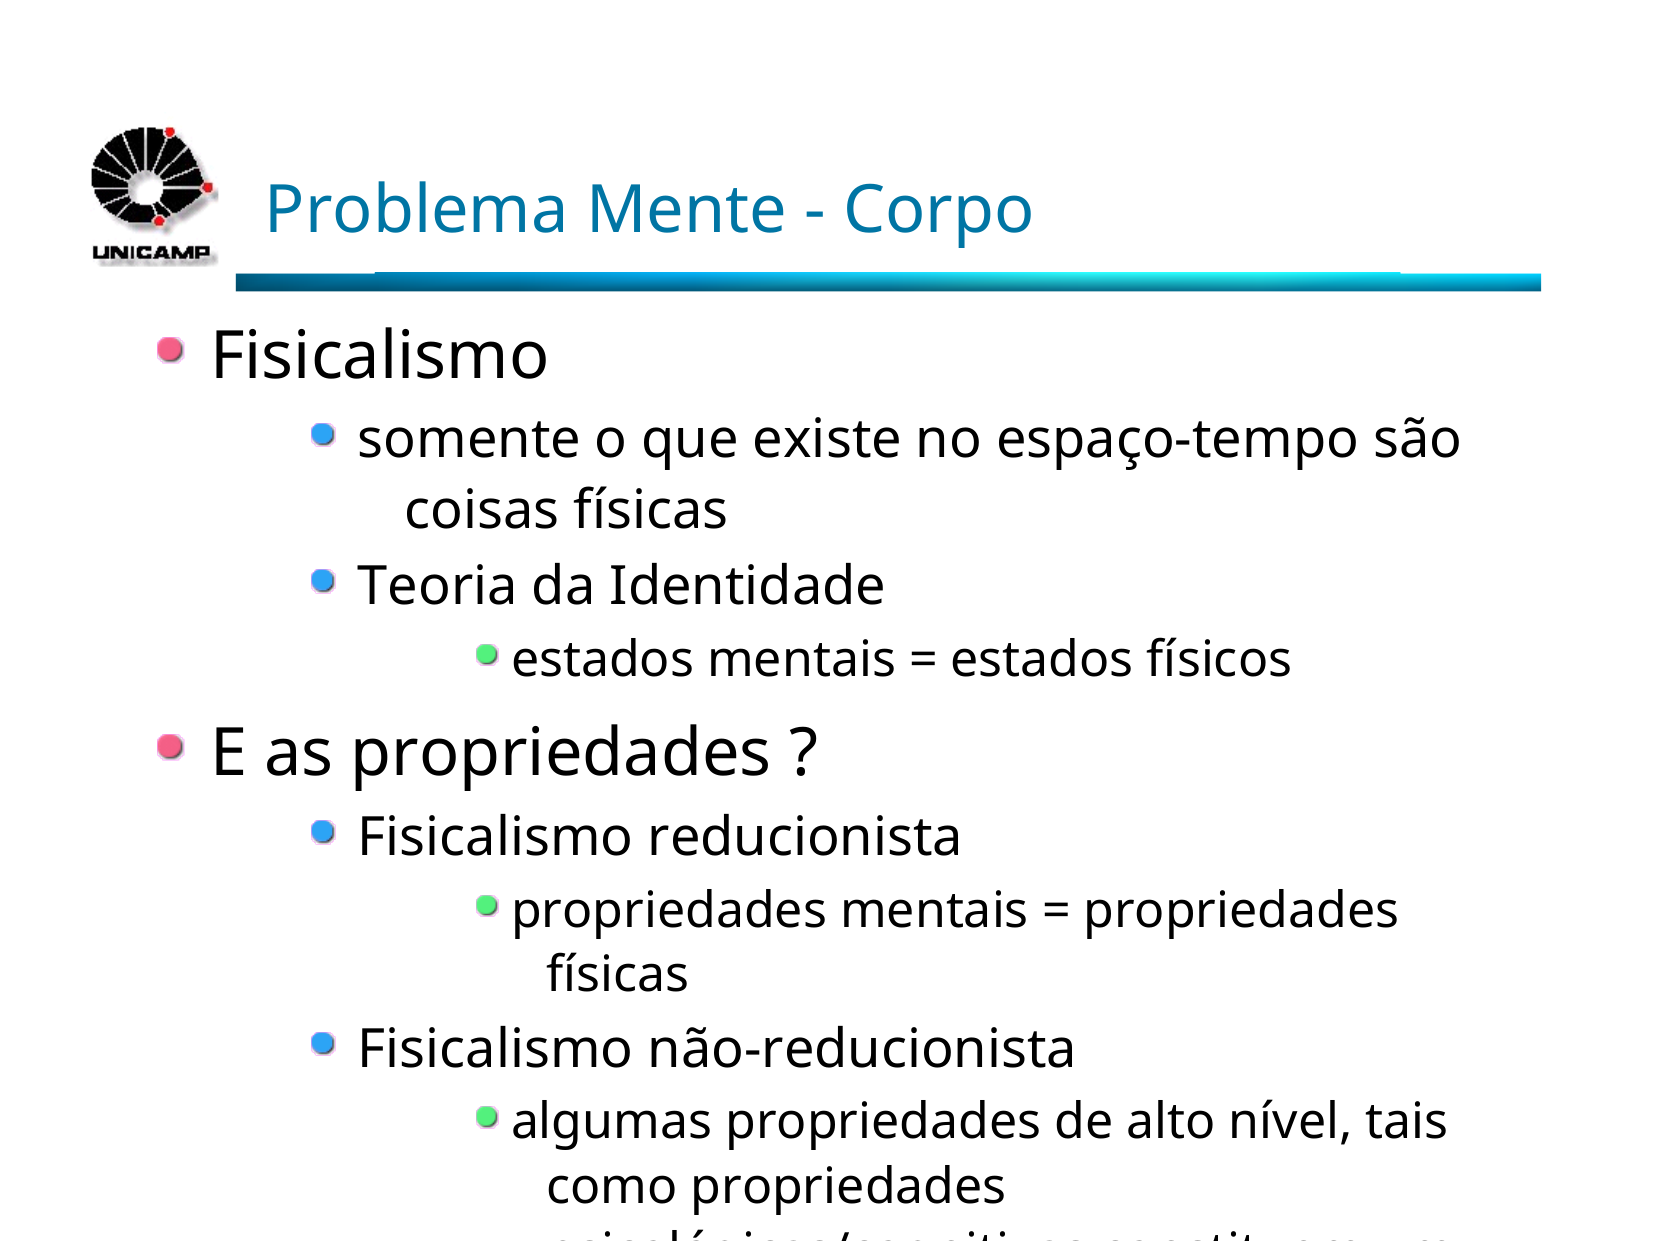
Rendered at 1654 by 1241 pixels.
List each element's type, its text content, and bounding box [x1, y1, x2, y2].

picture [125, 272, 1654, 295]
title Problema Mente - Corpo [264, 42, 1534, 250]
list Fisicalismo somente o que existe no espaço-tempo são coisas físicas Teoria da Identidade estados mentais = estados físicos E as propriedades ? Fisicalismo reducionista propriedades mentais = propriedades físicas Fisicalismo não-reducionista algumas propriedades de alto nível, tais como propriedades psicológicas/cognitivas constituem um domínio autônomo, não redutível a propriedades físicas: Dualismo de Propriedade [121, 309, 1534, 1182]
